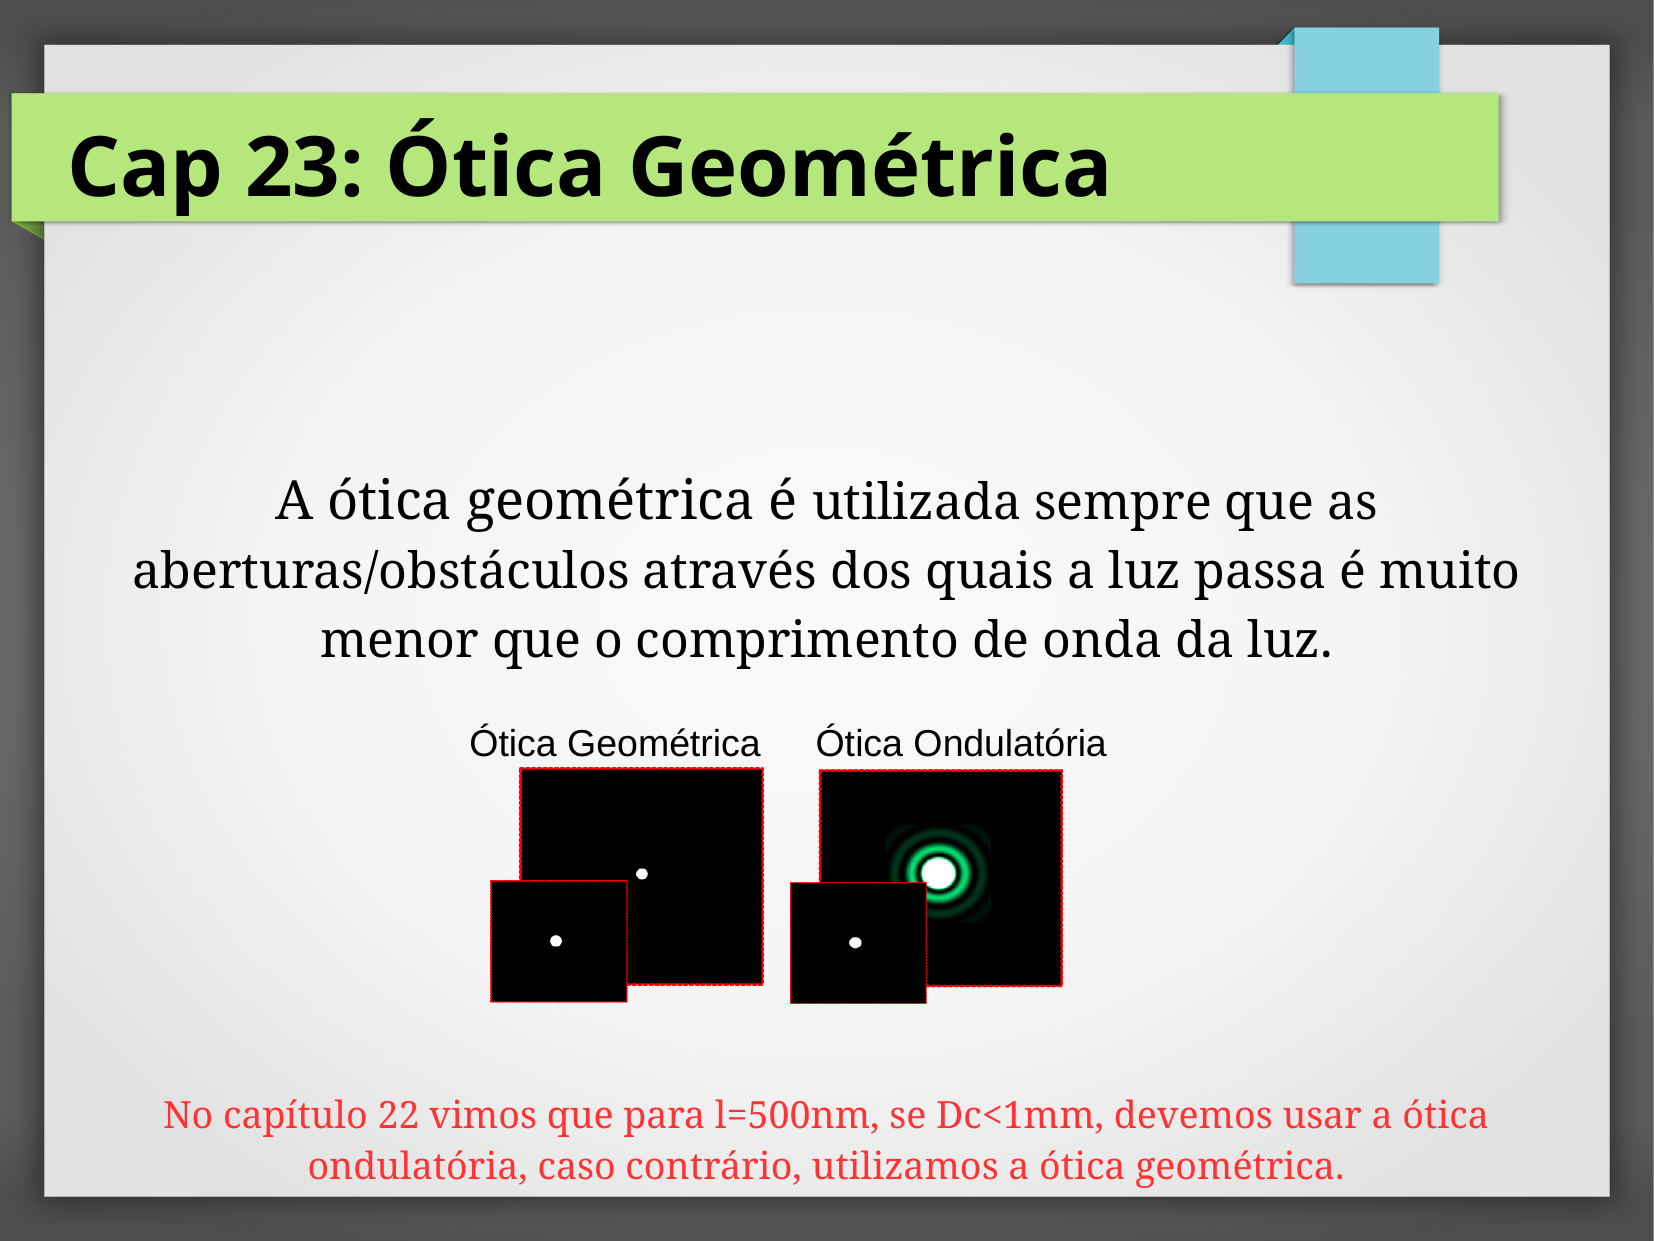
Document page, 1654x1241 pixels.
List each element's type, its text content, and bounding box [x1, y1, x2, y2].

picture [0, 0, 1654, 1241]
text_box Ótica Geométrica [454, 714, 776, 772]
text_box Cap 23: Ótica Geométrica [53, 100, 1607, 1193]
text_box No capítulo 22 vimos que para l=500nm, se Dc<1mm, devemos usar a ótica ondulatória, caso contrário, utilizamos a ótica geométrica. [70, 1080, 1583, 1217]
text_box A ótica geométrica é utilizada sempre que as aberturas/obstáculos através dos quais a luz passa é muito menor que o comprimento de onda da luz. [70, 306, 1583, 956]
text_box Ótica Ondulatória [800, 714, 1122, 772]
